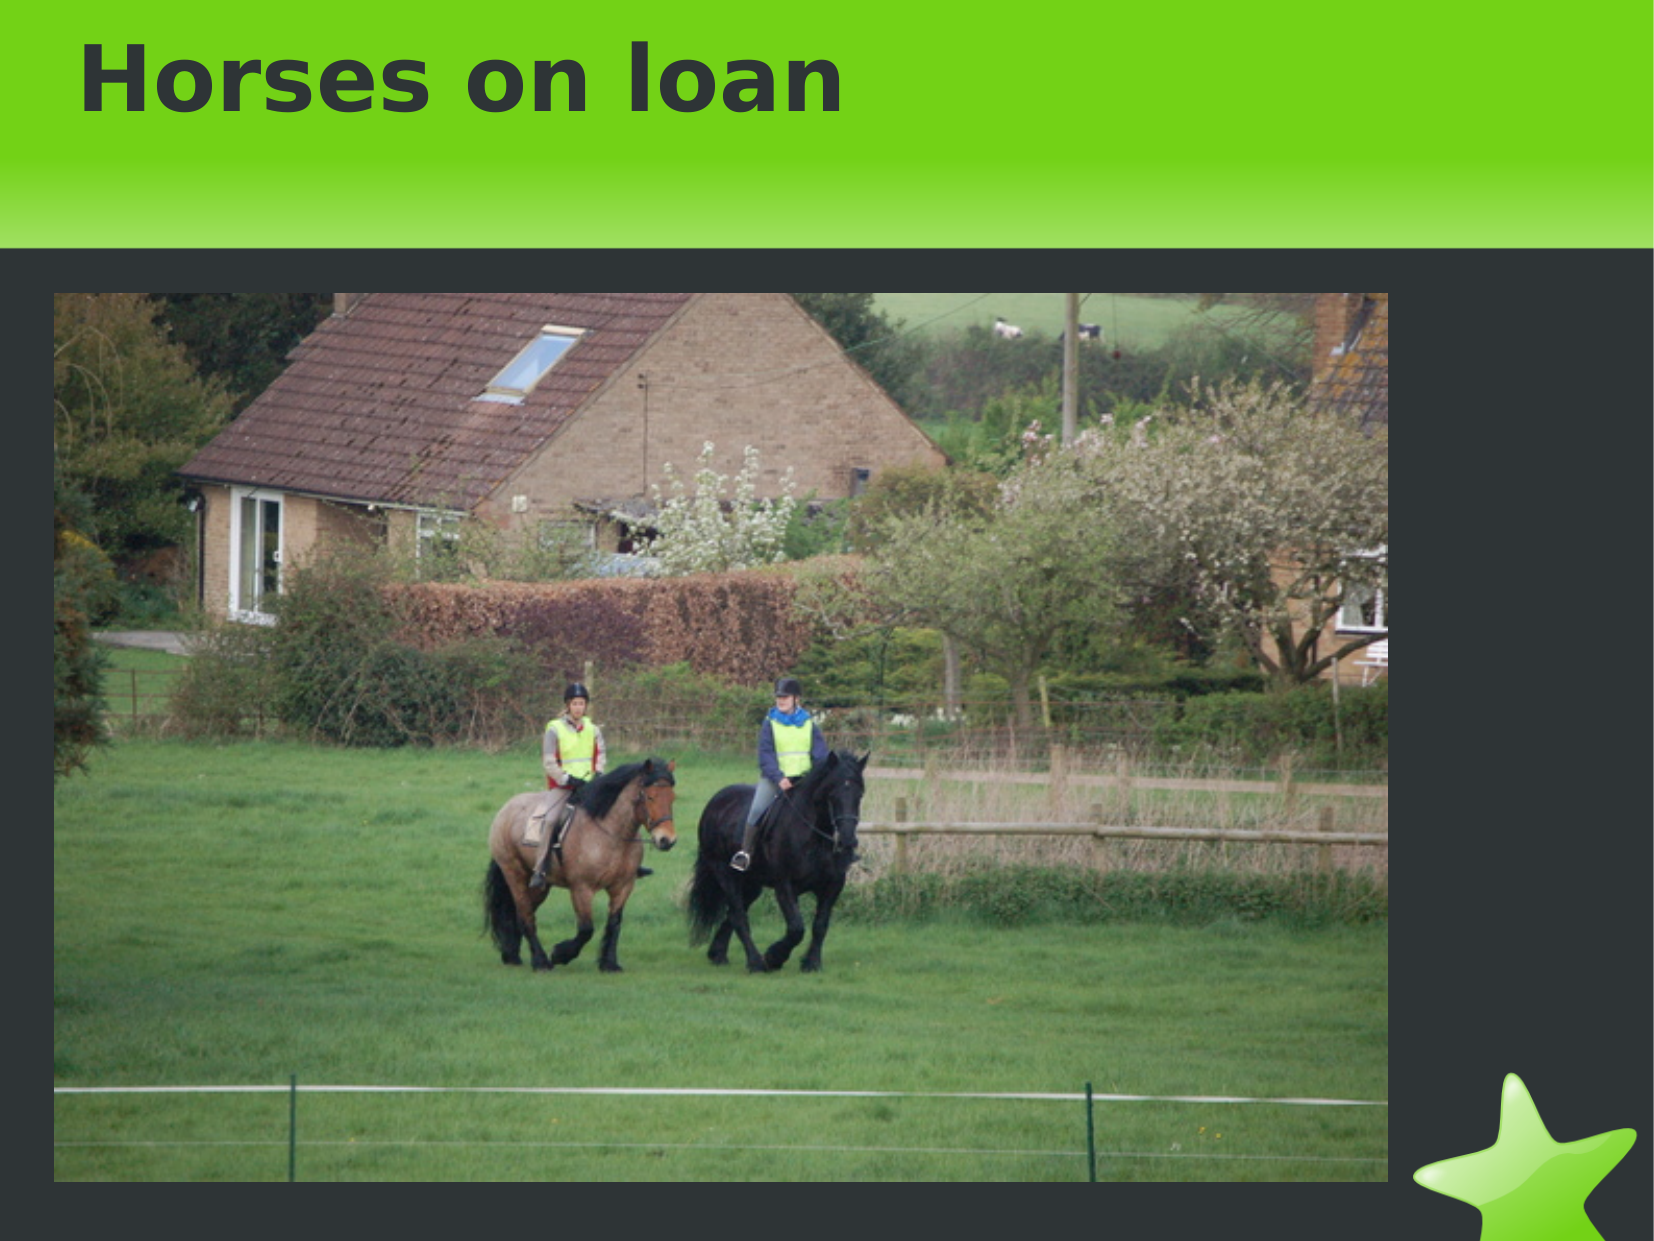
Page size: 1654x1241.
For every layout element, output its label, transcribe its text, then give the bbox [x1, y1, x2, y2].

title Horses on loan [76, 25, 1565, 240]
picture [0, 0, 1654, 1241]
